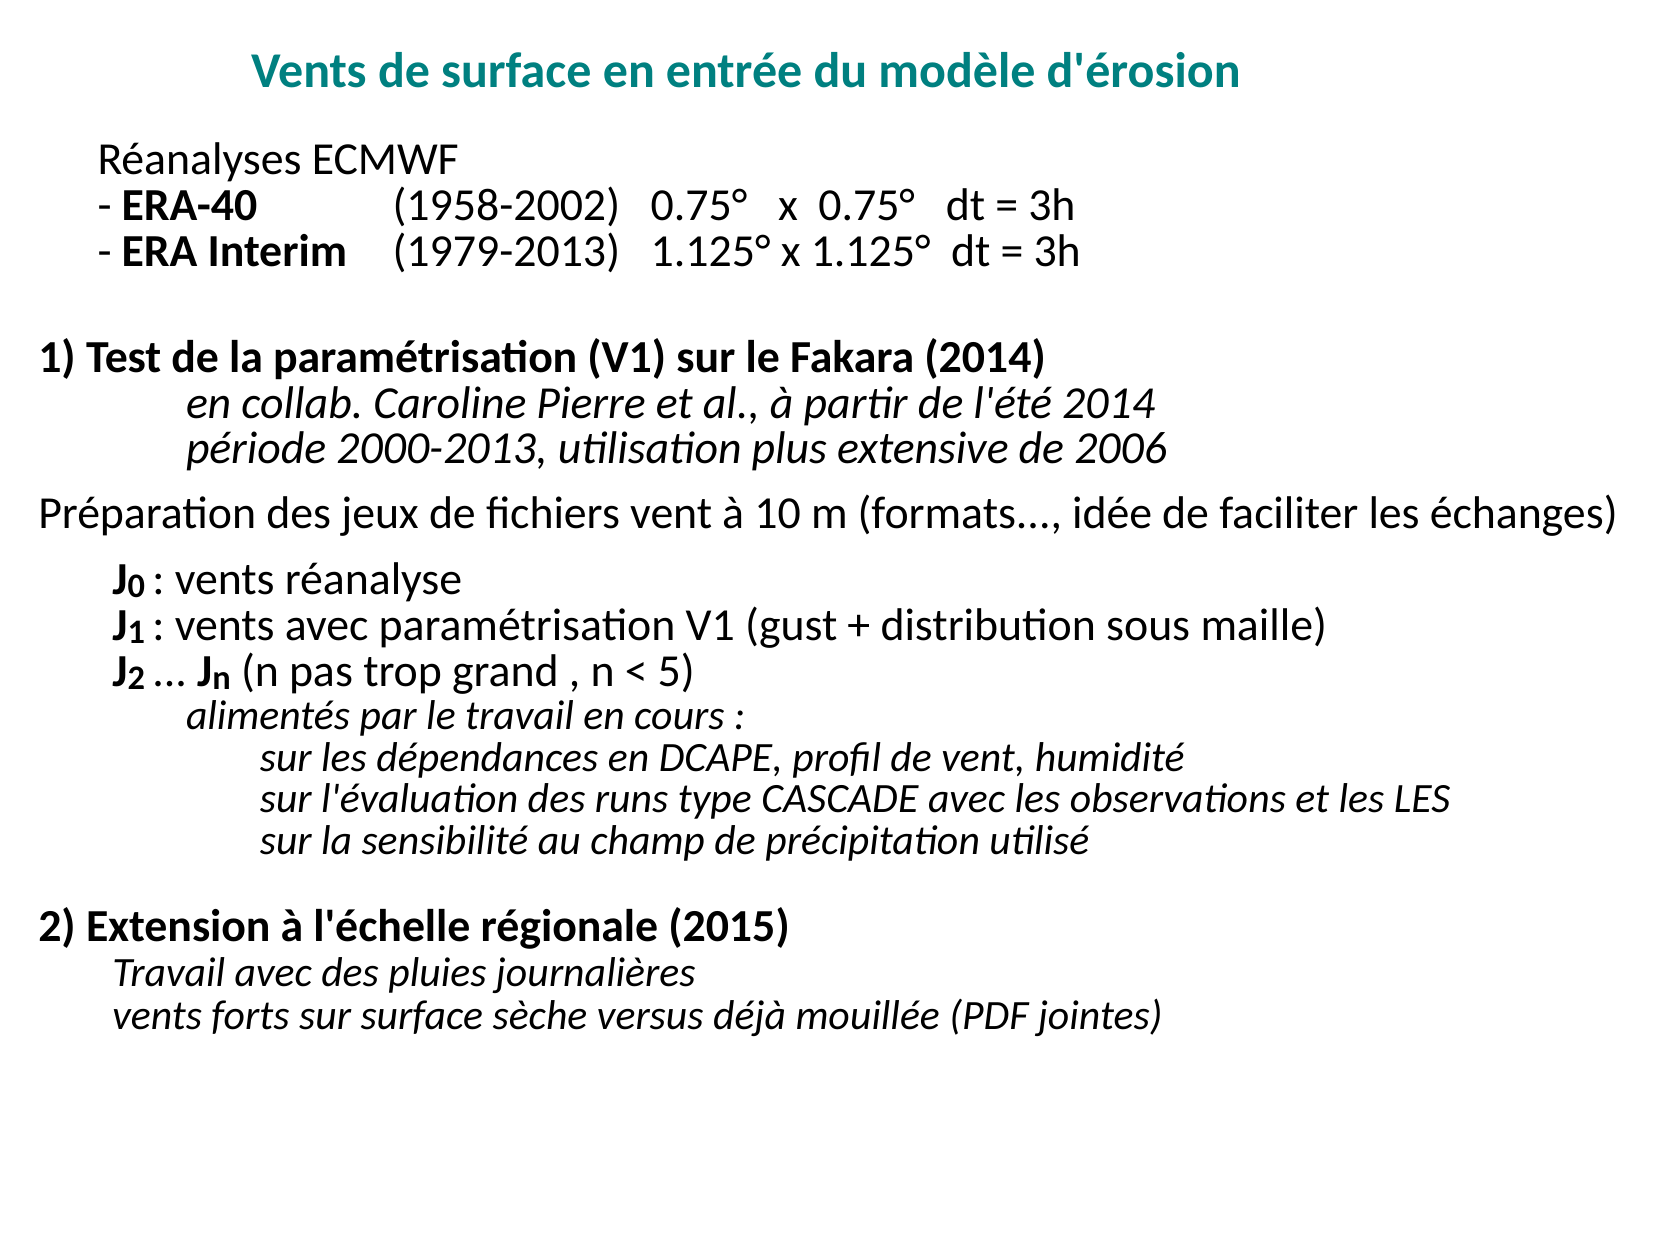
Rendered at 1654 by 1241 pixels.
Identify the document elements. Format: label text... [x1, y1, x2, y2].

text_box 1) Test de la paramétrisation (V1) sur le Fakara (2014) en collab. Caroline Pierre et al., à partir de l'été 2014 période 2000-2013, utilisation plus extensive de 2006 Préparation des jeux de fichiers vent à 10 m (formats..., idée de faciliter les échanges) J0 : vents réanalyse J1 : vents avec paramétrisation V1 (gust + distribution sous maille) J2 ... Jn (n pas trop grand , n < 5) alimentés par le travail en cours : sur les dépendances en DCAPE, profil de vent, humidité sur l'évaluation des runs type CASCADE avec les observations et les LES sur la sensibilité au champ de précipitation utilisé 2) Extension à l'échelle régionale (2015) Travail avec des pluies journalières vents forts sur surface sèche versus déjà mouillée (PDF jointes) [23, 330, 1642, 1227]
text_box Réanalyses ECMWF - ERA-40 (1958-2002) 0.75° x 0.75° dt = 3h - ERA Interim (1979-2013) 1.125° x 1.125° dt = 3h [82, 132, 1159, 330]
text_box Vents de surface en entrée du modèle d'érosion [236, 42, 1262, 119]
